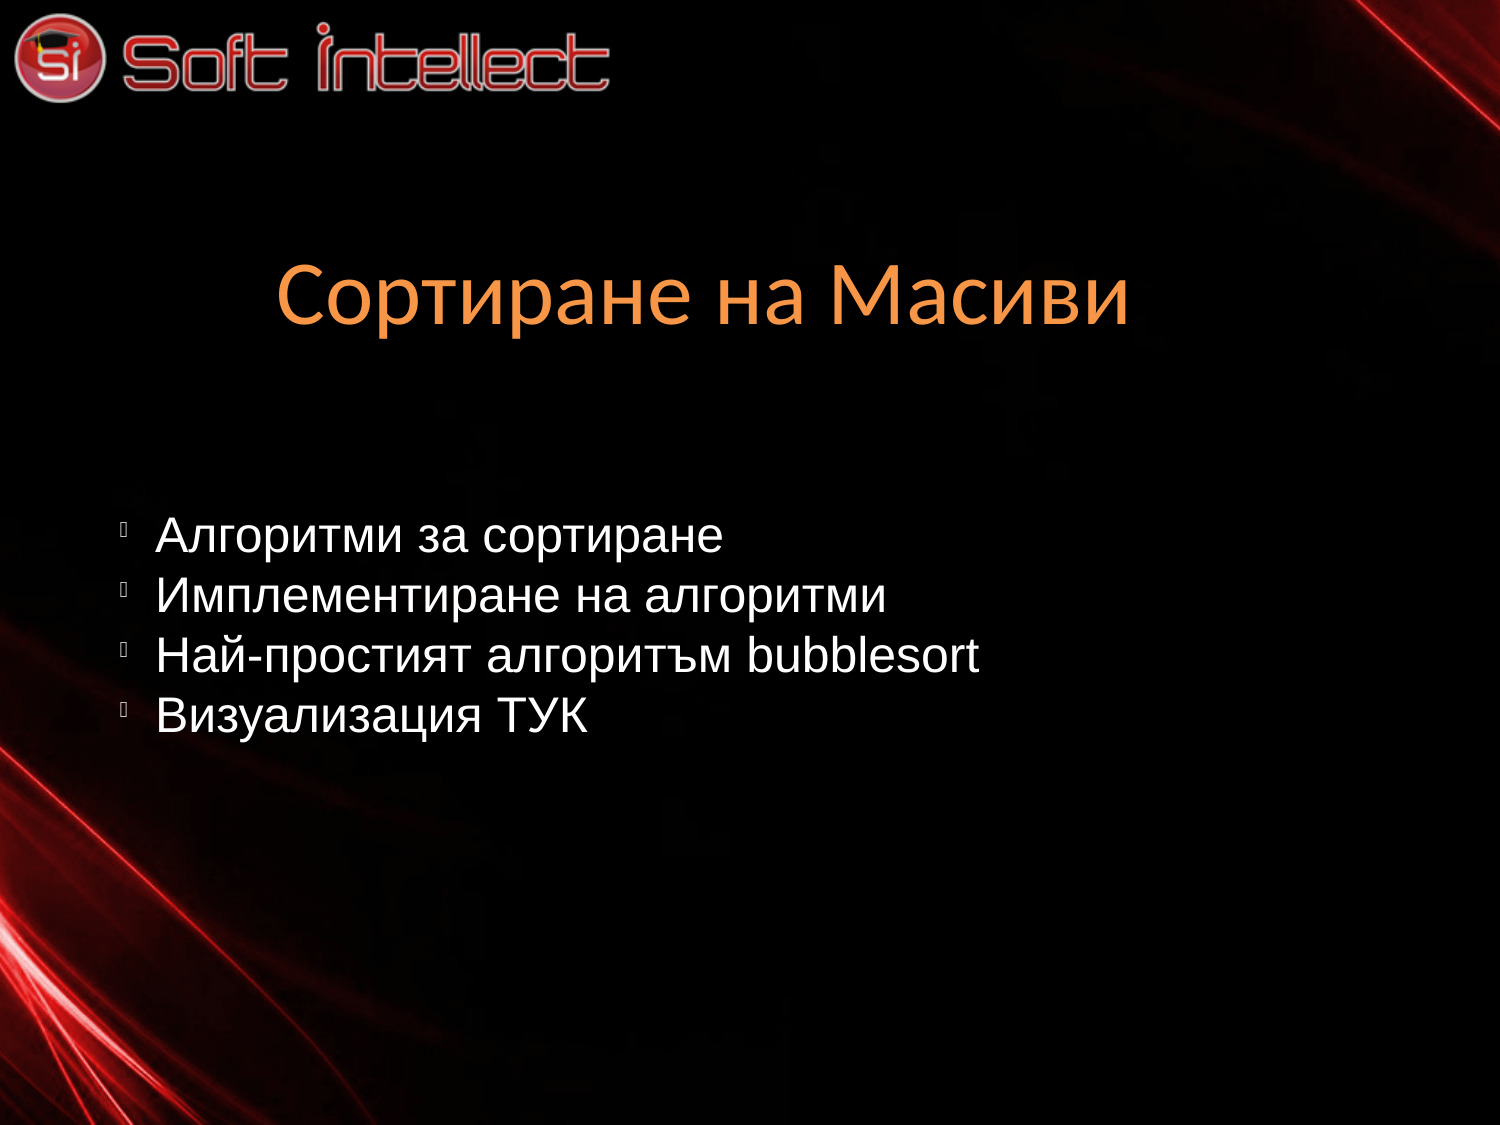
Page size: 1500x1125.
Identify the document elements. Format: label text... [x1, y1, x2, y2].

text_box Алгоритми за сортиране Имплементиране на алгоритми Най-простият алгоритъм bubblesort Визуализация ТУК [105, 495, 1470, 825]
picture [0, 0, 1500, 1125]
text_box Сортиране на Масиви [30, 194, 1380, 382]
